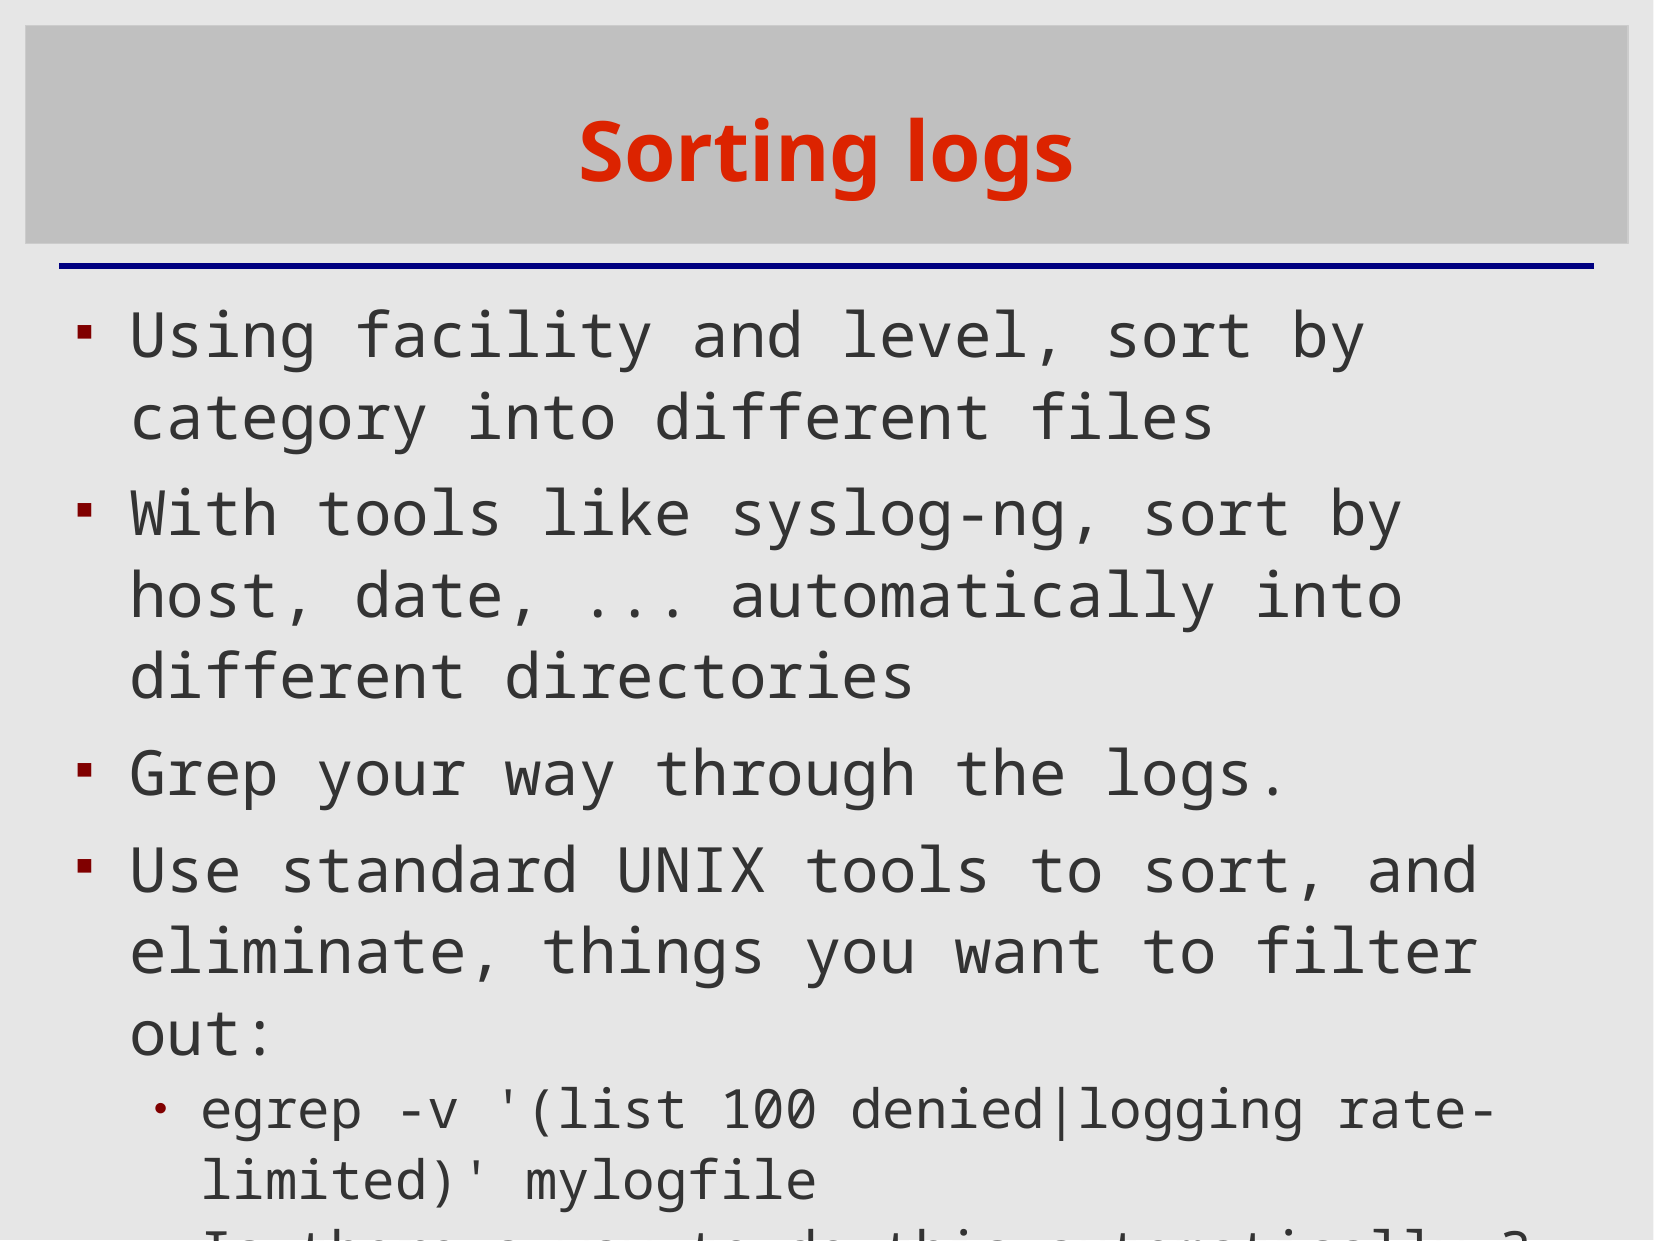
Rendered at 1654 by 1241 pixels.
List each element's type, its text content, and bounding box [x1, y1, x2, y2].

list Using facility and level, sort by category into different files With tools like syslog-ng, sort by host, date, ... automatically into different directories Grep your way through the logs. Use standard UNIX tools to sort, and eliminate, things you want to filter out: egrep -v '(list 100 denied|logging rate-limited)' mylogfile Is there a way to do this automatically ? [59, 292, 1594, 1160]
title Sorting logs [121, 46, 1534, 253]
